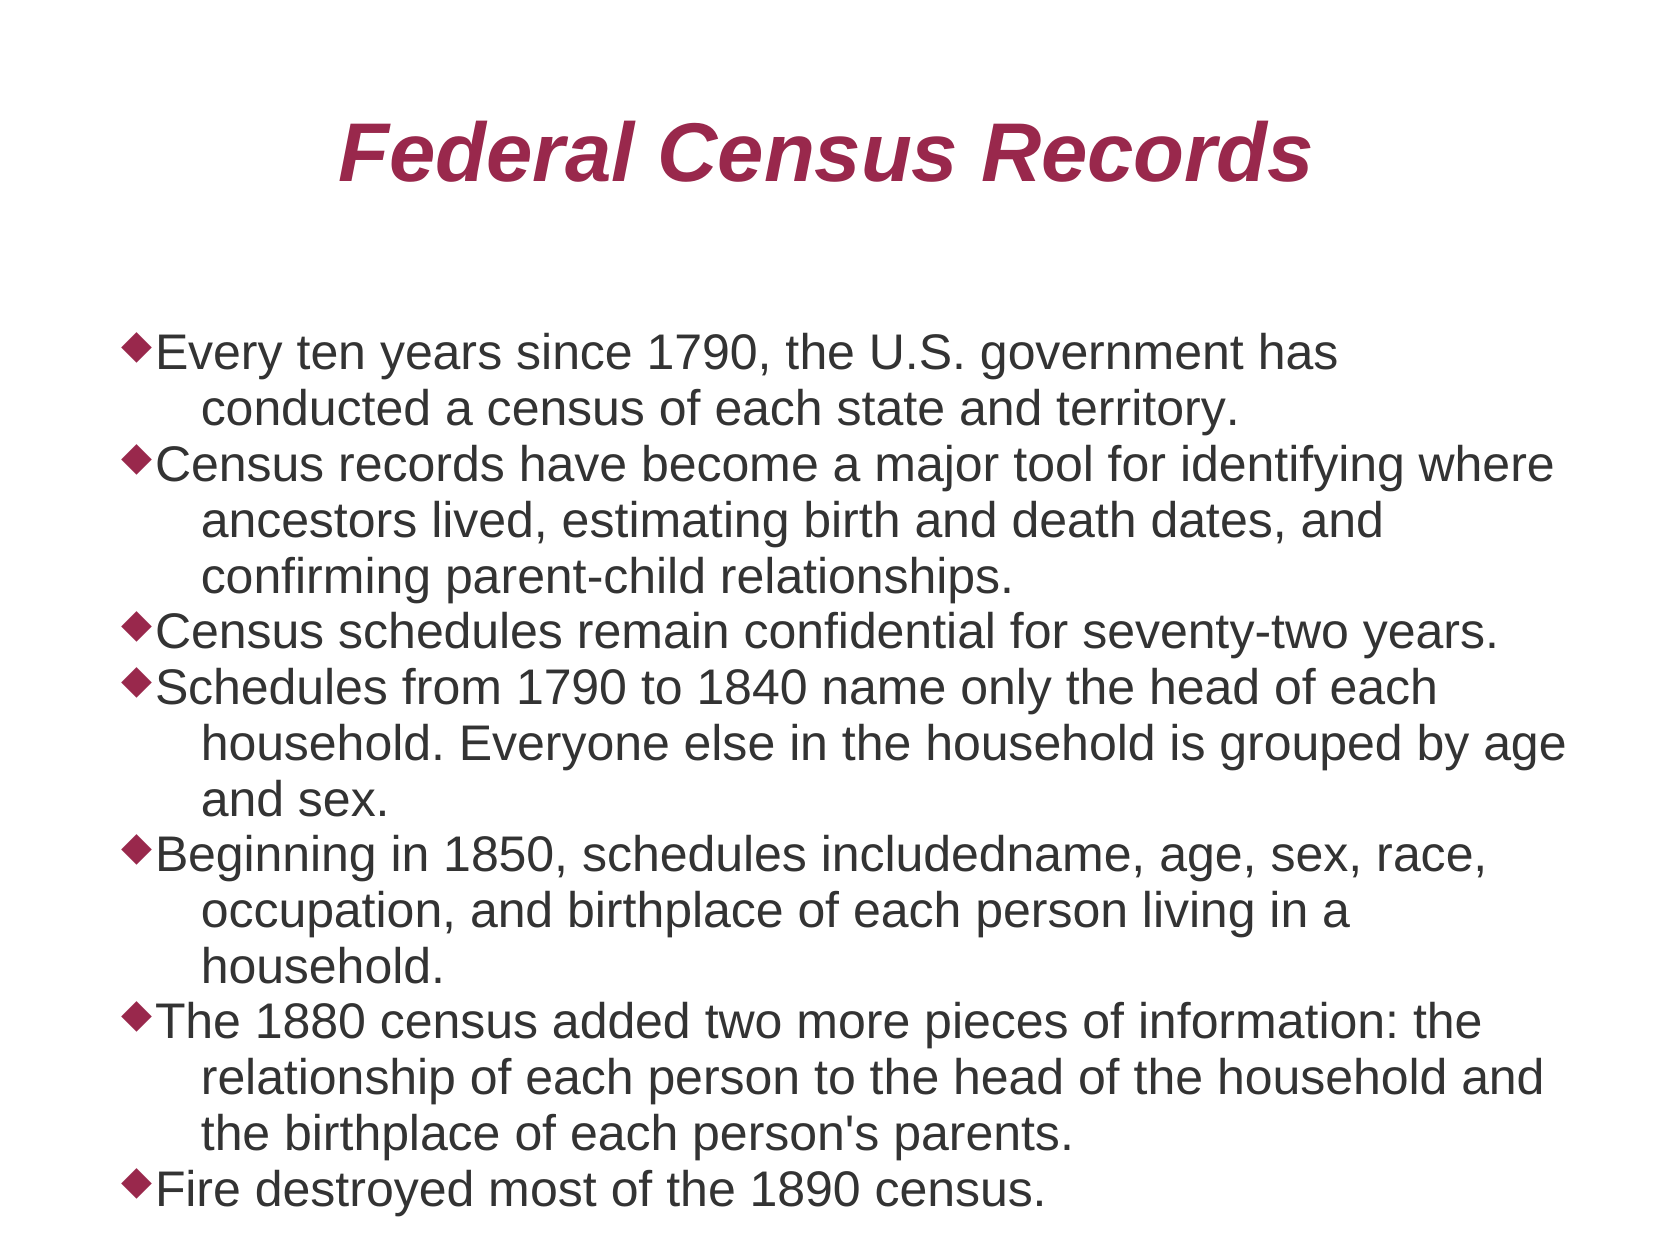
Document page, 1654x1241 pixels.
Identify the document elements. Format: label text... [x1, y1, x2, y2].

list Every ten years since 1790, the U.S. government has conducted a census of each state and territory. Census records have become a major tool for identifying where ancestors lived, estimating birth and death dates, and confirming parent-child relationships. Census schedules remain confidential for seventy-two years. Schedules from 1790 to 1840 name only the head of each household. Everyone else in the household is grouped by age and sex. Beginning in 1850, schedules includedname, age, sex, race, occupation, and birthplace of each person living in a household. The 1880 census added two more pieces of information: the relationship of each person to the head of the household and the birthplace of each person's parents. Fire destroyed most of the 1890 census. [118, 324, 1571, 1217]
title Federal Census Records [82, 56, 1571, 250]
